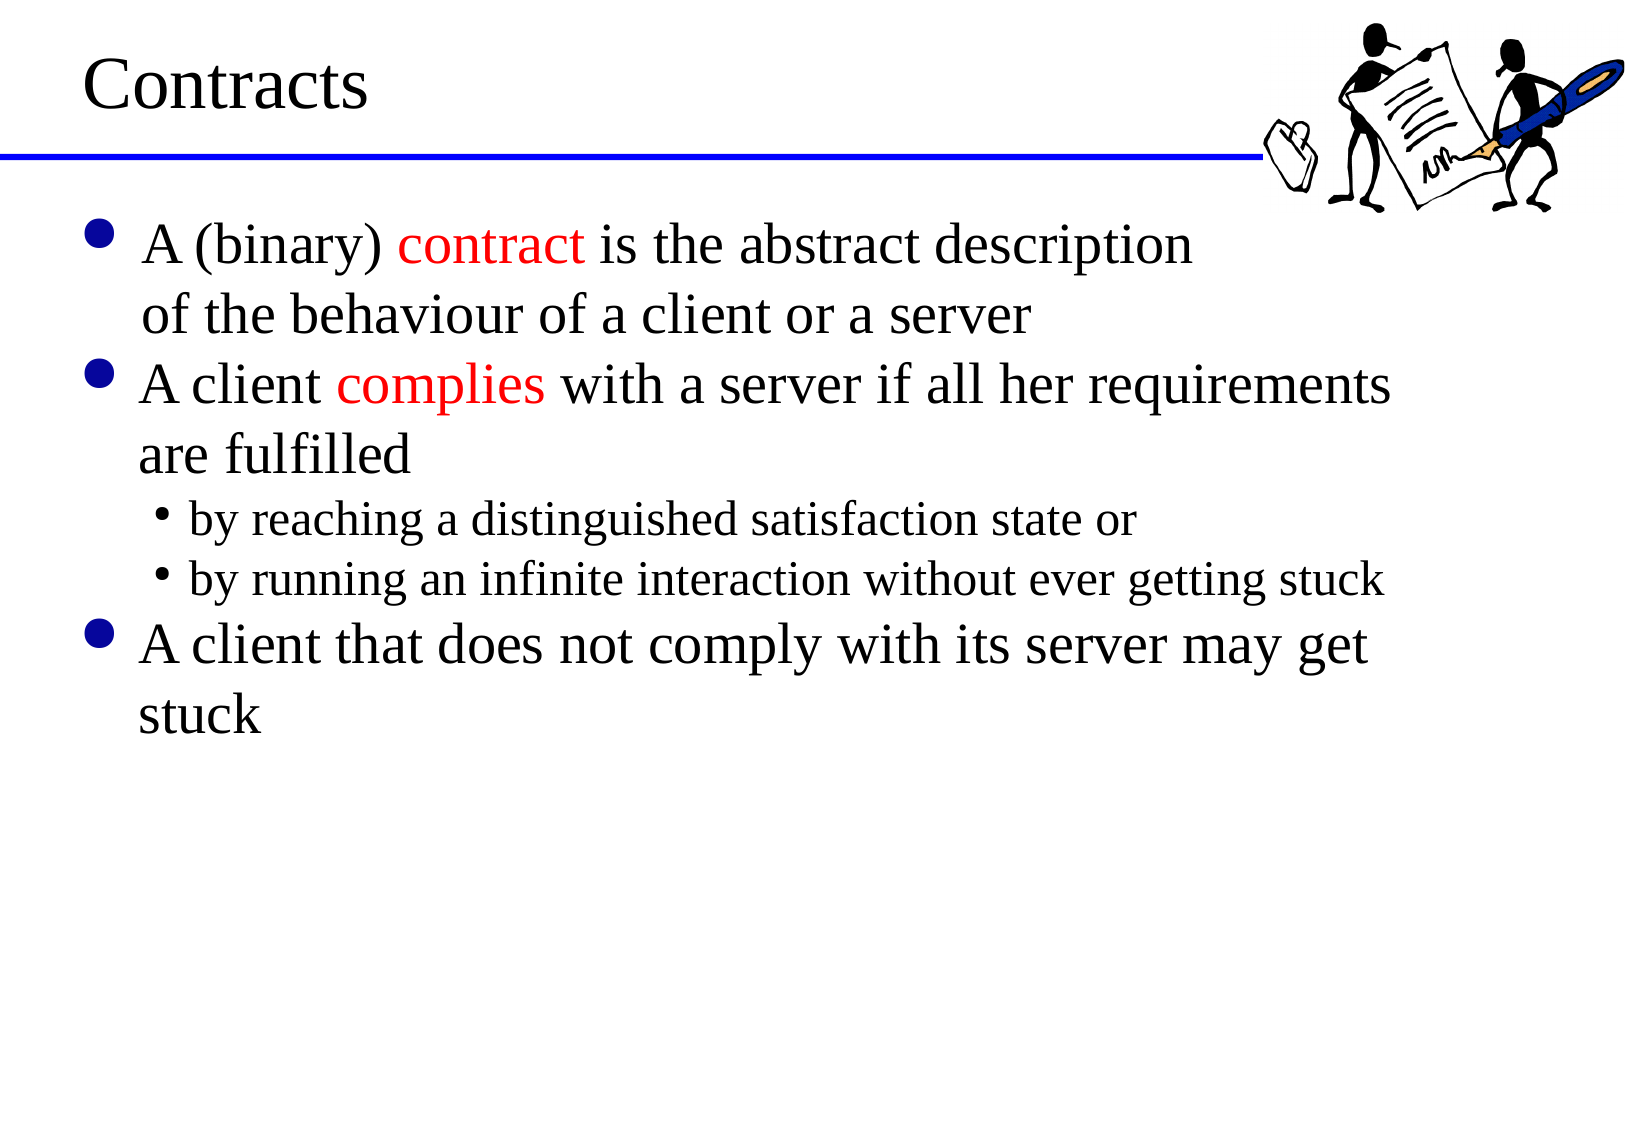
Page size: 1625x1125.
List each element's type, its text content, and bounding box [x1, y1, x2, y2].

text_box Contracts [67, 27, 1263, 131]
picture [1263, 23, 1625, 213]
text_box A (binary) contract is the abstract description of the behaviour of a client or a server A client complies with a server if all her requirements are fulfilled by reaching a distinguished satisfaction state or by running an infinite interaction without ever getting stuck A client that does not comply with its server may get stuck [67, 198, 1478, 1061]
